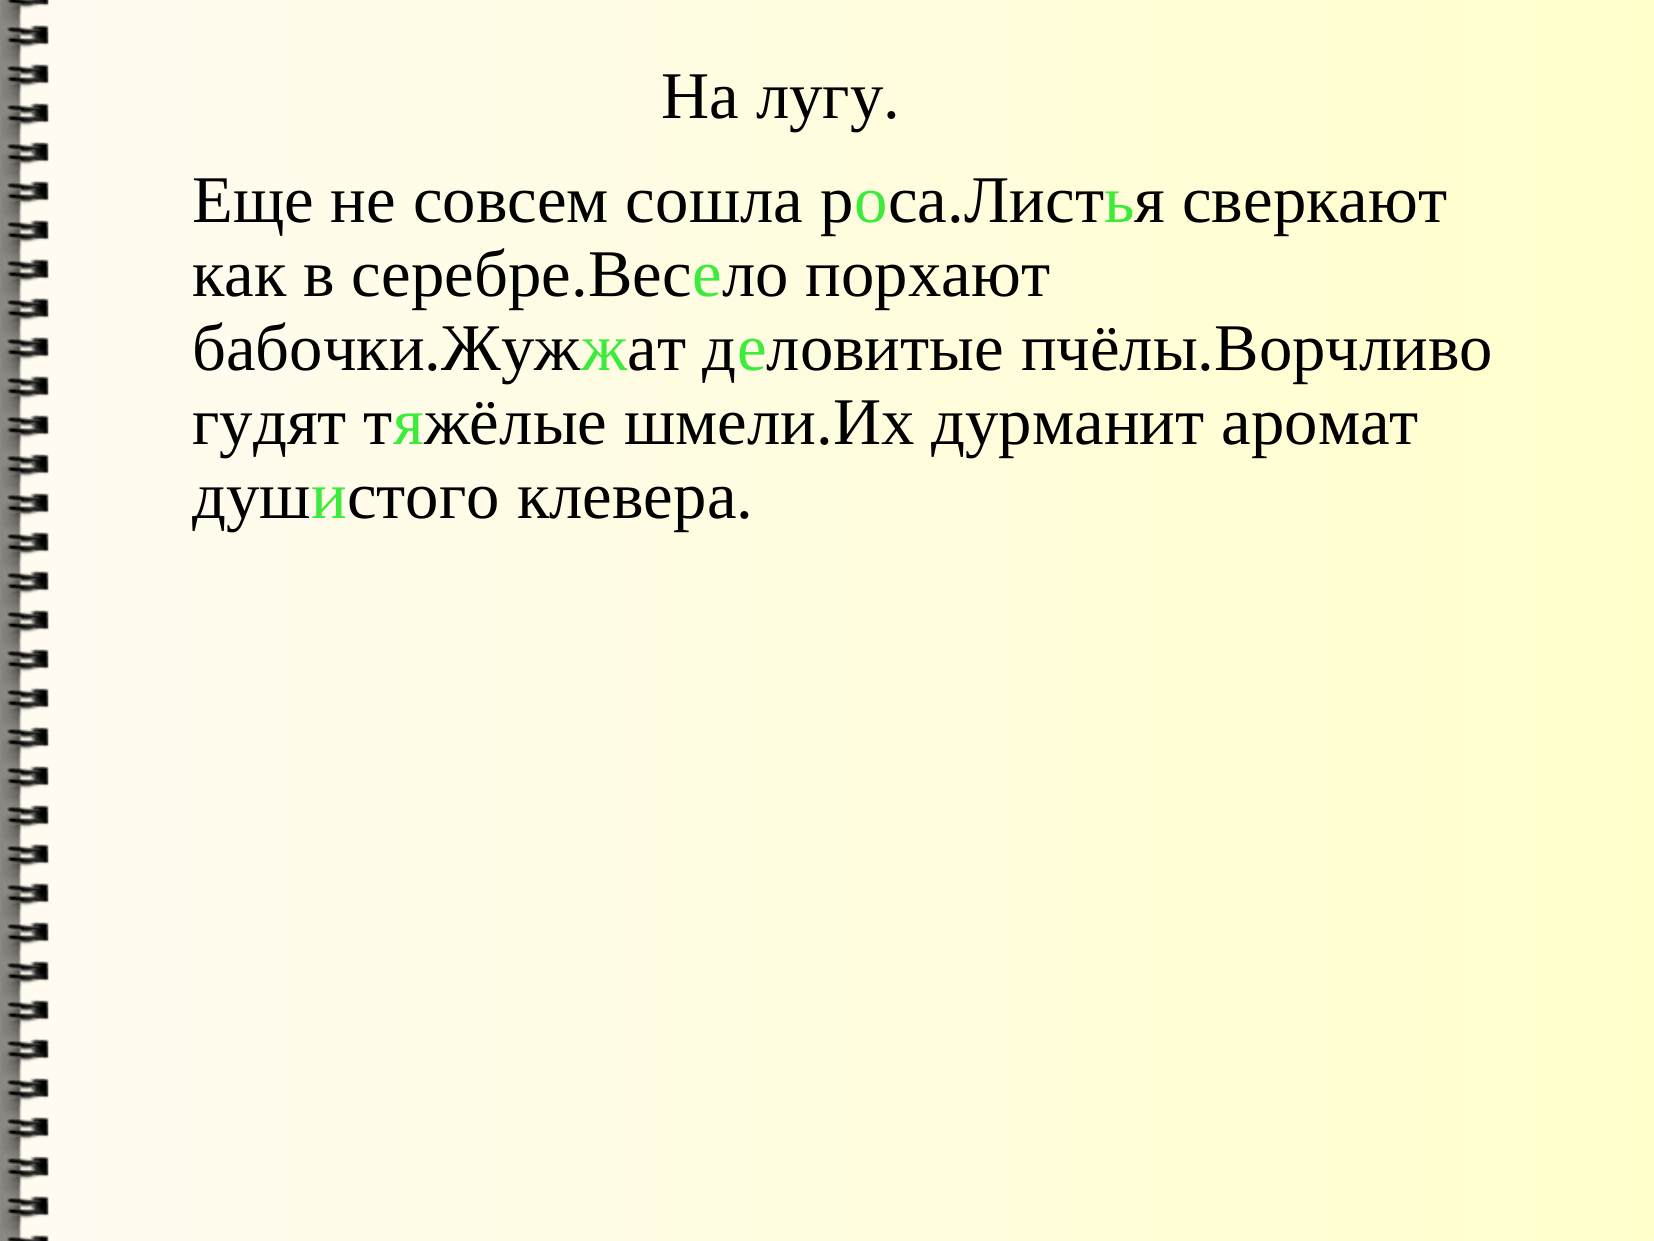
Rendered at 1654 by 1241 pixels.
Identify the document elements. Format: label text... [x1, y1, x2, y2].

picture [0, 0, 1654, 1241]
list На лугу. Еще не совсем сошла роса.Листья сверкают как в серебре.Весело порхают бабочки.Жужжат деловитые пчёлы.Ворчливо гудят тяжёлые шмели.Их дурманит аромат душистого клевера. [121, 59, 1534, 1127]
